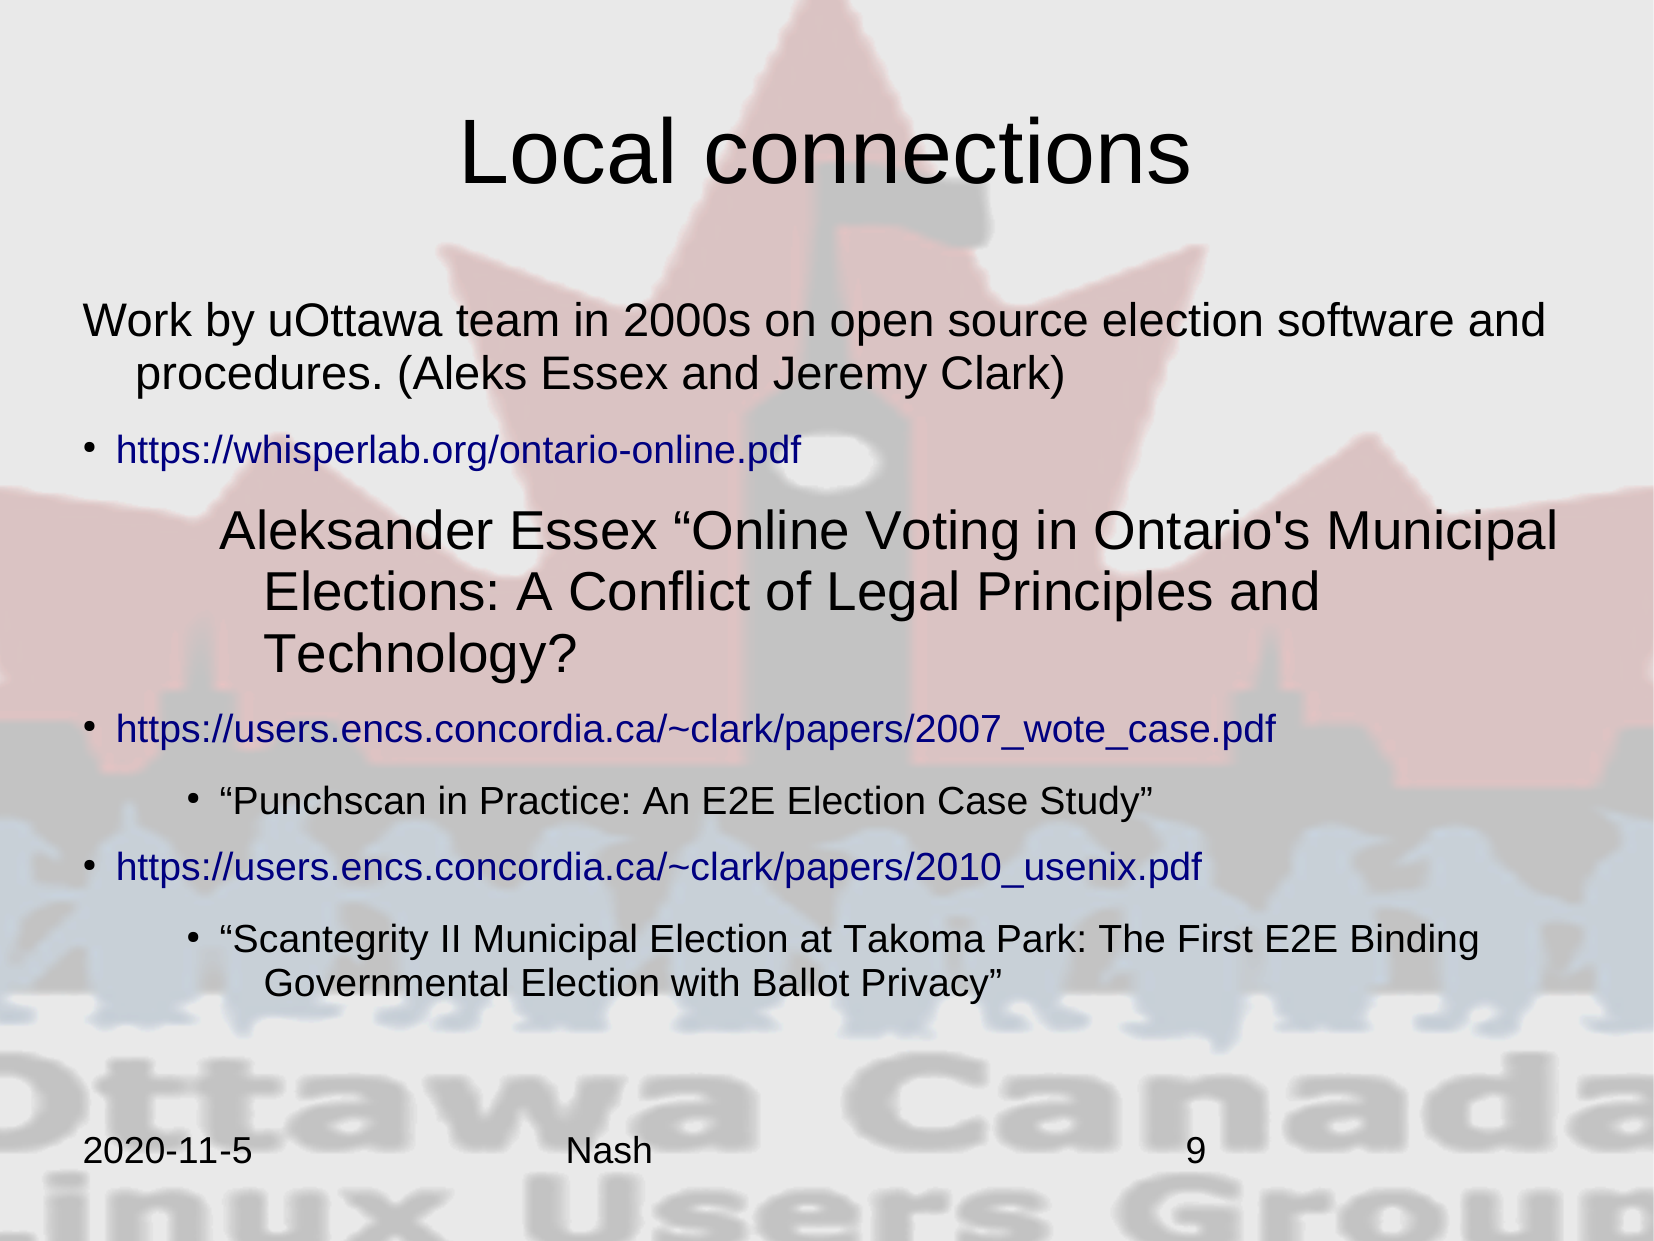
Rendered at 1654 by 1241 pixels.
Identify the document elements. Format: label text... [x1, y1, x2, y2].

list Work by uOttawa team in 2000s on open source election software and procedures. (Aleks Essex and Jeremy Clark) https://whisperlab.org/ontario-online.pdf Aleksander Essex “Online Voting in Ontario's Municipal Elections: A Conflict of Legal Principles and Technology? https://users.encs.concordia.ca/~clark/papers/2007_wote_case.pdf “Punchscan in Practice: An E2E Election Case Study” https://users.encs.concordia.ca/~clark/papers/2010_usenix.pdf “Scantegrity II Municipal Election at Takoma Park: The First E2E Binding Governmental Election with Ballot Privacy” [82, 290, 1570, 1009]
title Local connections [82, 49, 1570, 256]
picture [0, 0, 1654, 1241]
